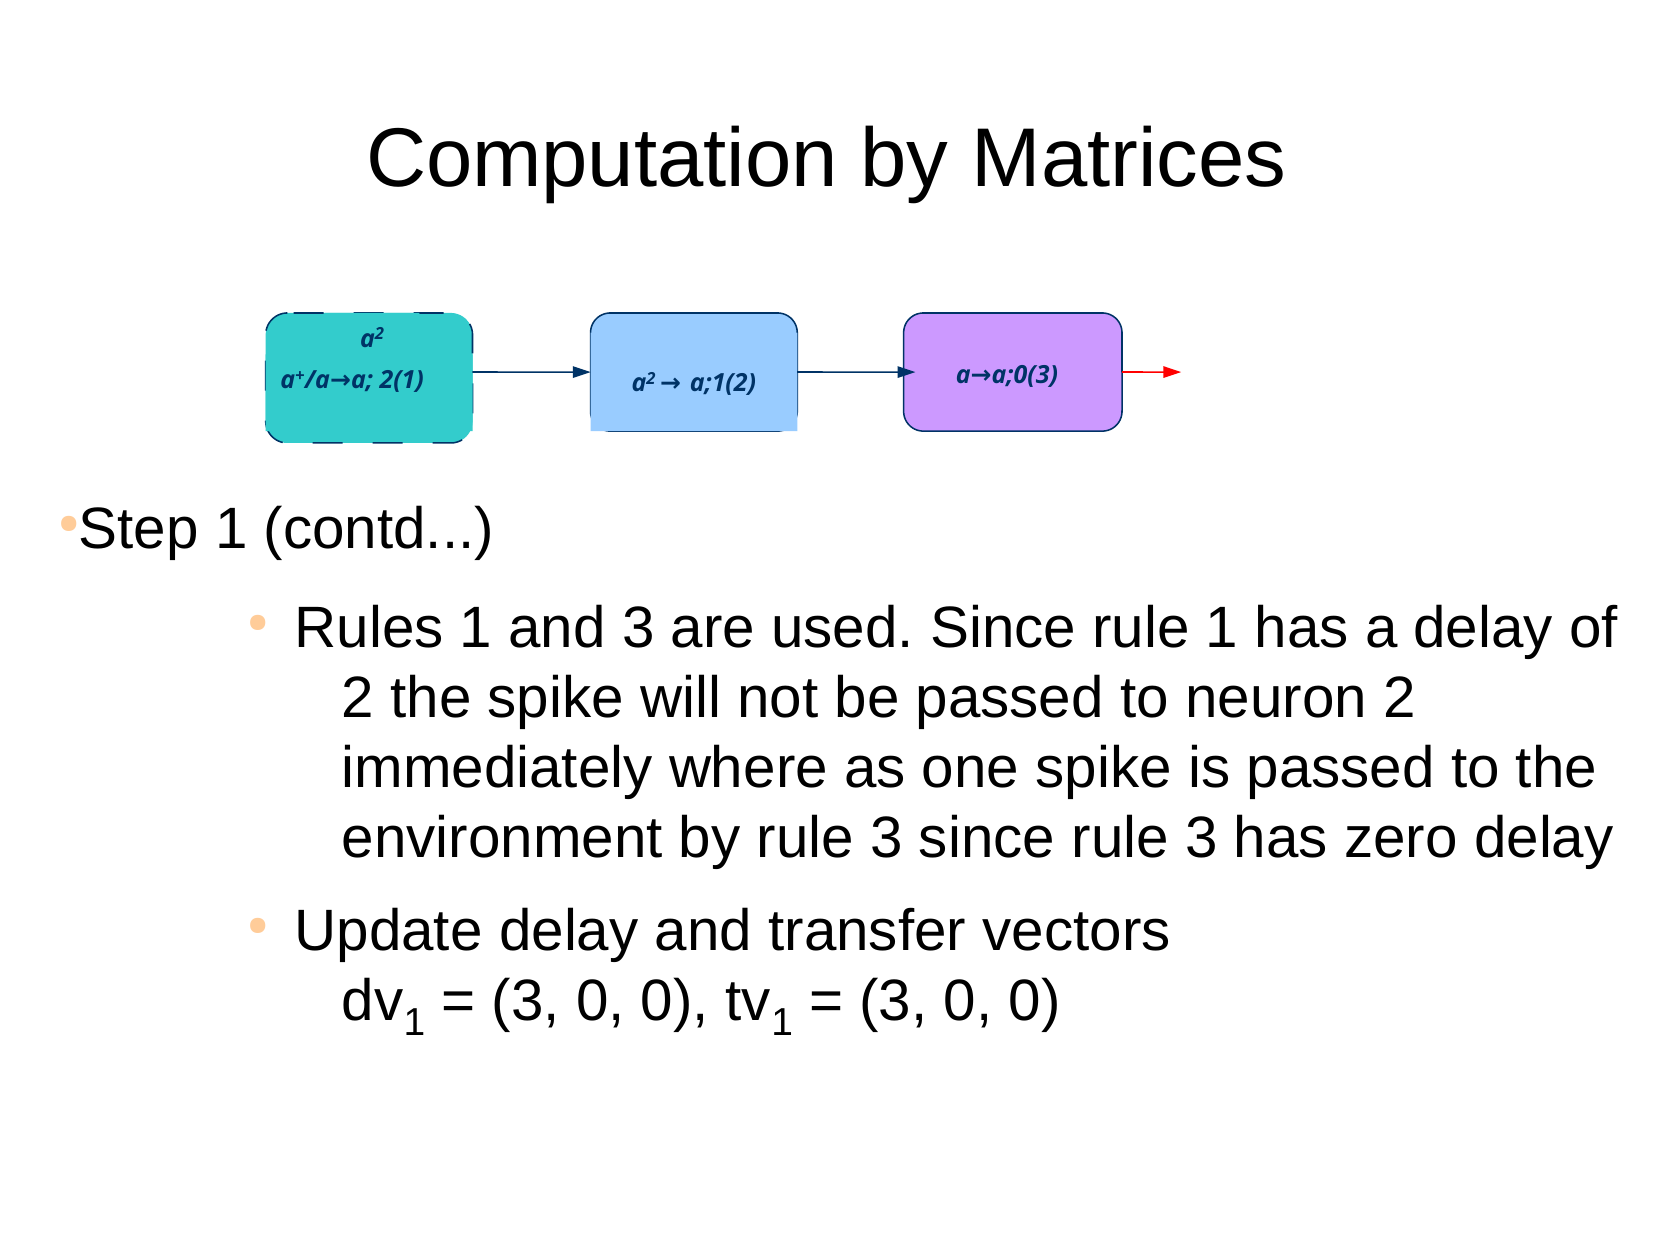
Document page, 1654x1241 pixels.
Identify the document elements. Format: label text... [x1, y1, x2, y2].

text_box a2 → a;1(2) [590, 332, 798, 432]
text_box [590, 312, 798, 332]
text_box a→a;0(3) [921, 315, 1093, 405]
list Step 1 (contd...) Rules 1 and 3 are used. Since rule 1 has a delay of 2 the spike will not be passed to neuron 2 immediately where as one spike is passed to the environment by rule 3 since rule 3 has zero delay Update delay and transfer vectors dv1 = (3, 0, 0), tv1 = (3, 0, 0) [58, 291, 1630, 1241]
text_box a2 [324, 312, 420, 349]
text_box [903, 312, 1123, 432]
text_box [268, 432, 470, 443]
text_box [265, 312, 473, 354]
title Computation by Matrices [82, 49, 1571, 257]
text_box a+/a→a; 2(1) [265, 354, 473, 432]
